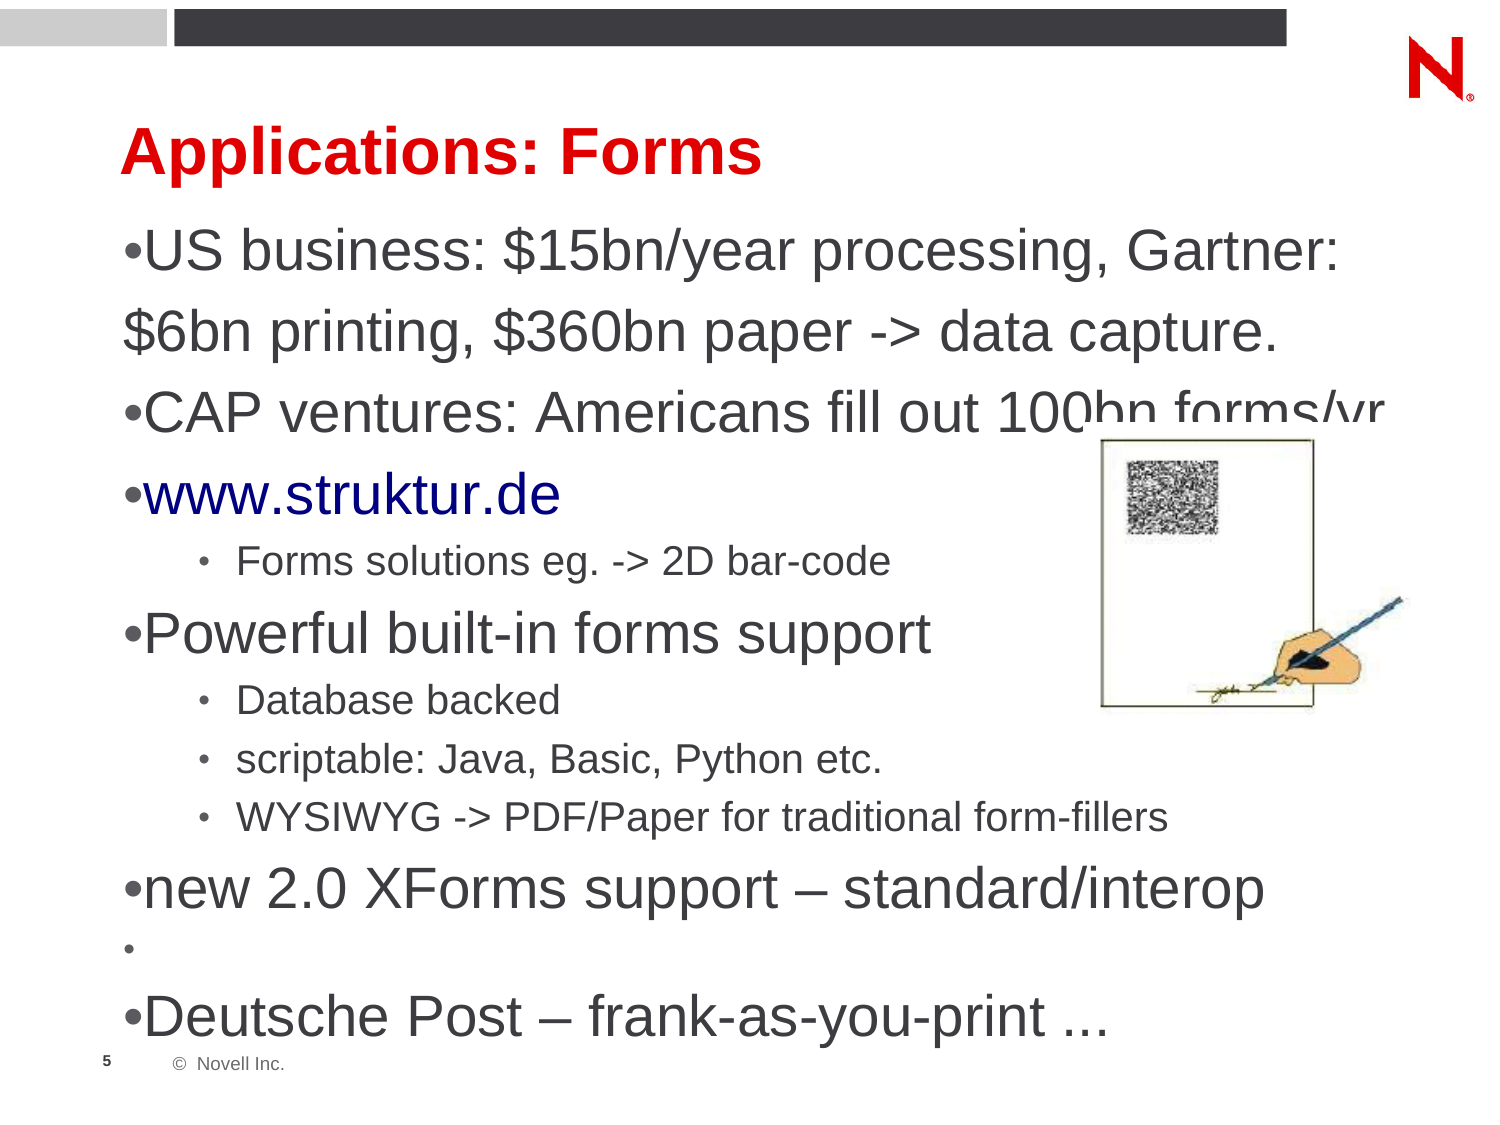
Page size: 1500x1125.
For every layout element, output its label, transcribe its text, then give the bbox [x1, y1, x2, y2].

picture [1083, 422, 1414, 740]
list US business: $15bn/year processing, Gartner: $6bn printing, $360bn paper -> data capture. CAP ventures: Americans fill out 100bn forms/yr www.struktur.de Forms solutions eg. -> 2D bar-code Powerful built-in forms support Database backed scriptable: Java, Basic, Python etc. WYSIWYG -> PDF/Paper for traditional form-fillers new 2.0 XForms support – standard/interop Deutsche Post – frank-as-you-print ... [123, 201, 1448, 1033]
title Applications: Forms [119, 106, 1252, 201]
picture [1404, 32, 1477, 105]
